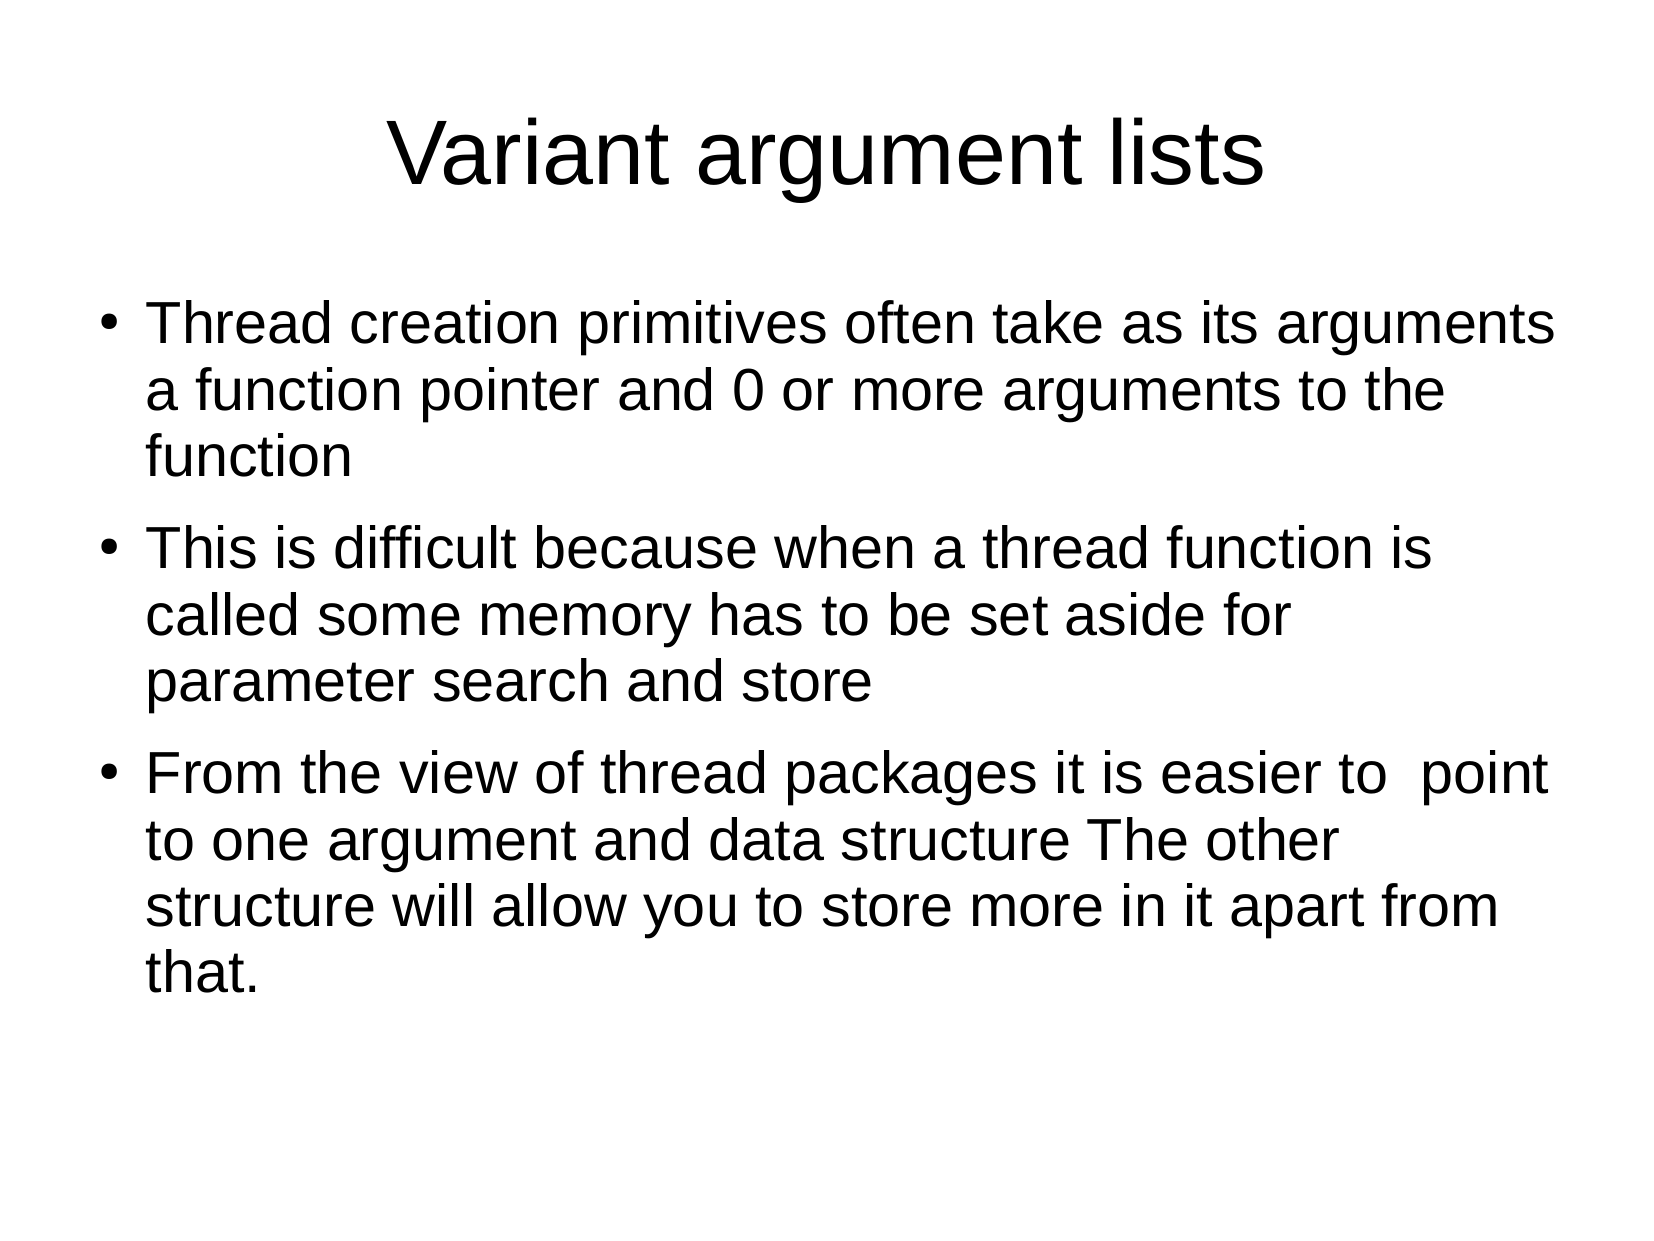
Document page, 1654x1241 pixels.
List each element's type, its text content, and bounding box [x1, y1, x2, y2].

title Variant argument lists [82, 49, 1571, 257]
list Thread creation primitives often take as its arguments a function pointer and 0 or more arguments to the function This is difficult because when a thread function is called some memory has to be set aside for parameter search and store From the view of thread packages it is easier to point to one argument and data structure The other structure will allow you to store more in it apart from that. [82, 290, 1571, 1010]
